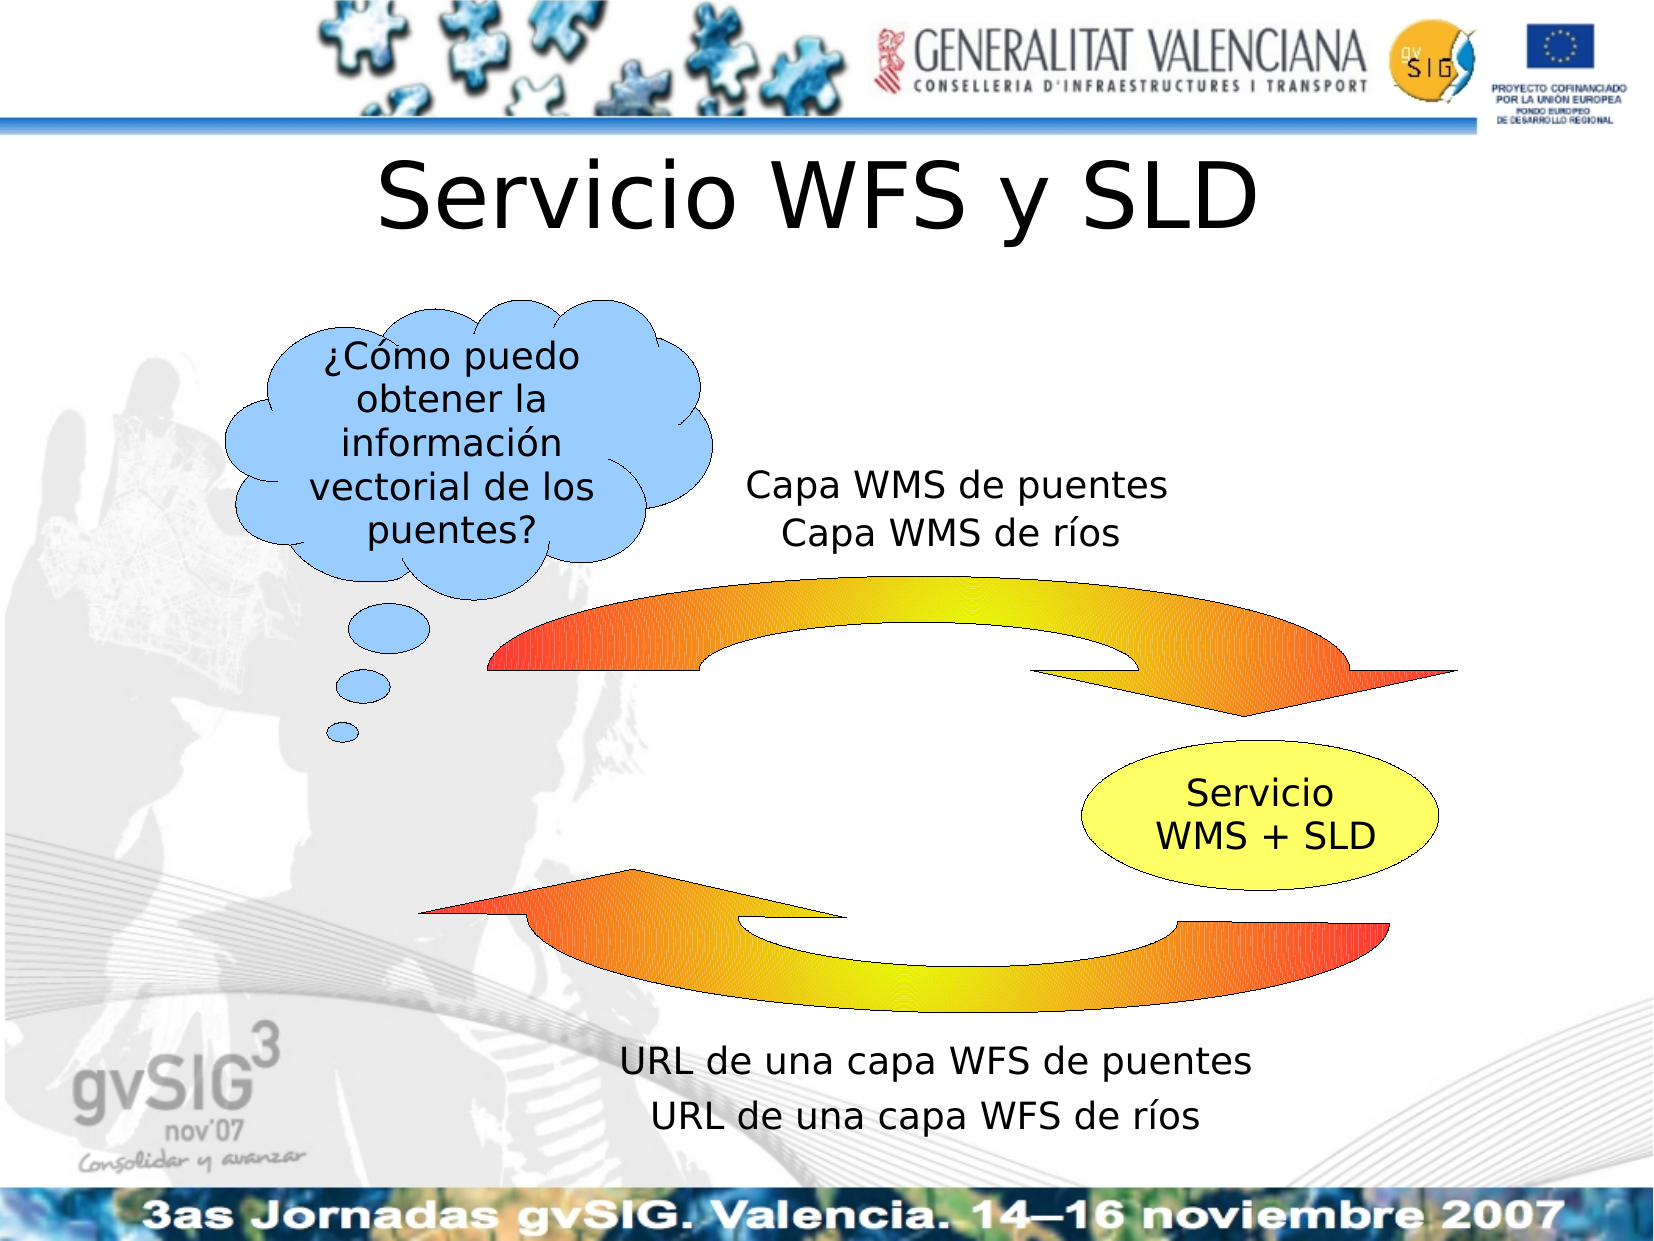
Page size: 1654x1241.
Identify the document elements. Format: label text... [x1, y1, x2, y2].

text_box [418, 869, 1390, 1013]
text_box URL de una capa WFS de puentes [604, 1032, 1268, 1091]
text_box Servicio WMS + SLD [1081, 740, 1439, 891]
text_box ¿Cómo puedo obtener la información vectorial de los puentes? [336, 669, 391, 704]
picture [0, 0, 1654, 1241]
text_box Capa WMS de puentes [730, 456, 1184, 516]
text_box [487, 576, 1458, 717]
text_box ¿Cómo puedo obtener la información vectorial de los puentes? [225, 300, 713, 601]
text_box URL de una capa WFS de ríos [635, 1087, 1216, 1146]
text_box Capa WMS de ríos [766, 504, 1136, 563]
text_box ¿Cómo puedo obtener la información vectorial de los puentes? [348, 603, 430, 654]
title Servicio WFS y SLD [75, 92, 1563, 301]
